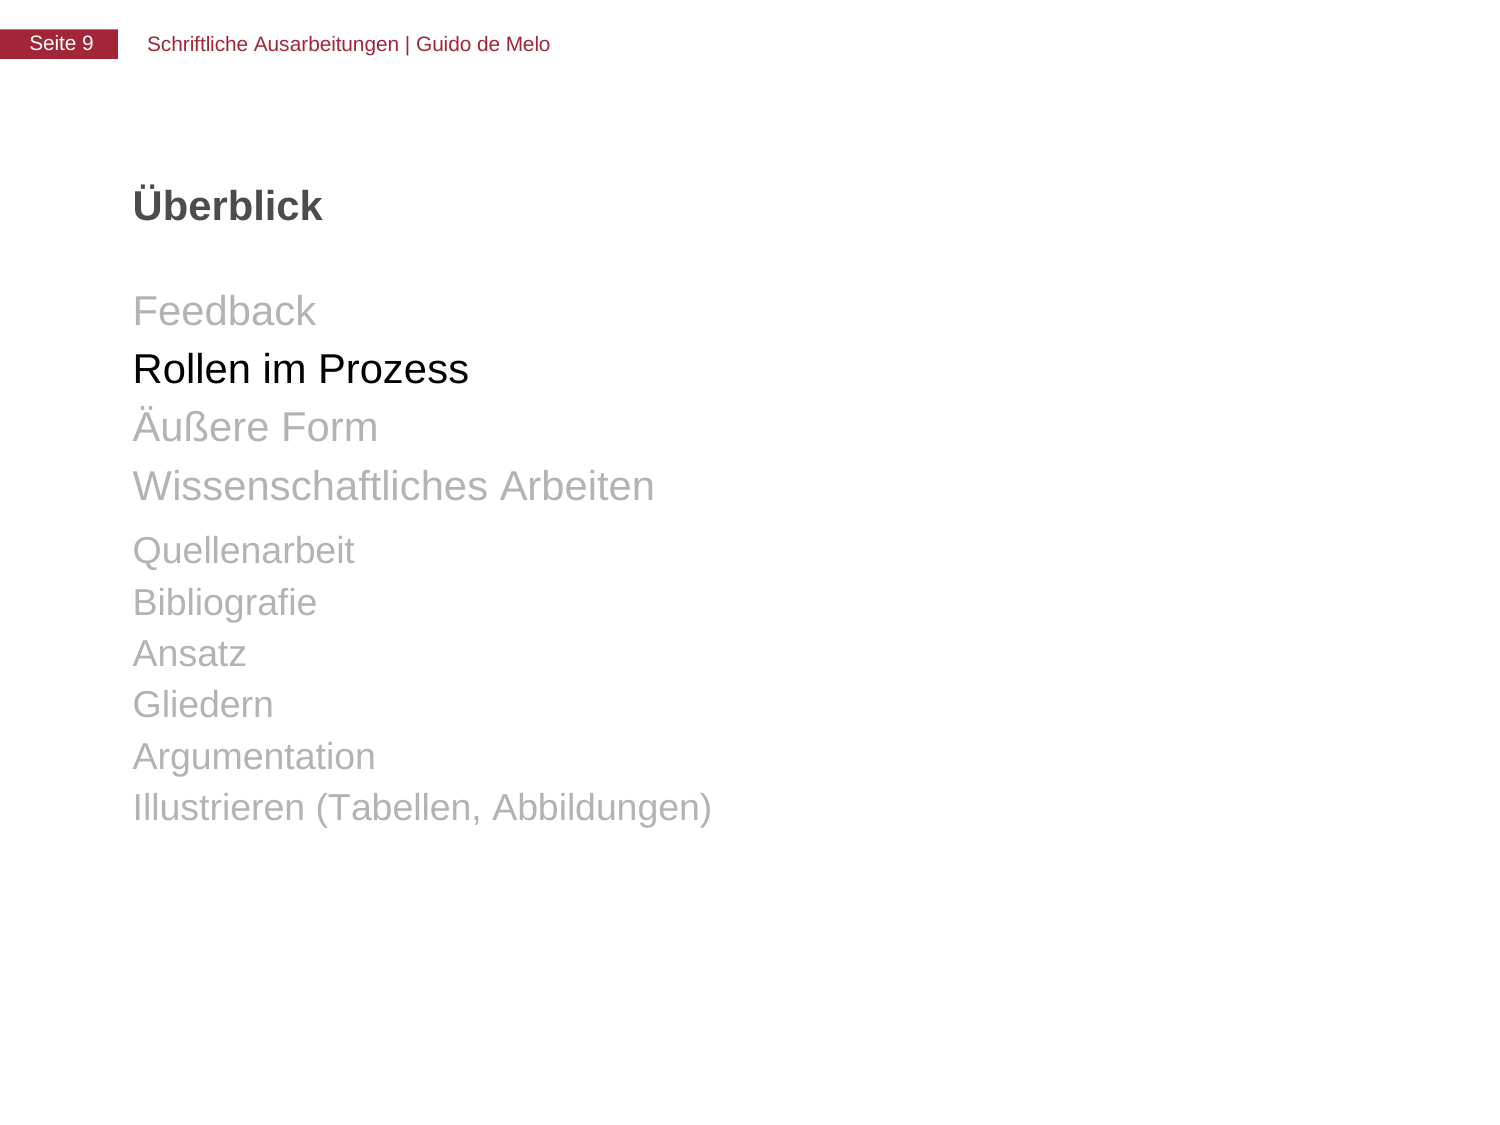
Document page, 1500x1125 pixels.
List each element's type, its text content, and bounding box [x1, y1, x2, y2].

title Überblick [132, 149, 1413, 258]
list Feedback Rollen im Prozess Äußere Form Wissenschaftliches Arbeiten Quellenarbeit Bibliografie Ansatz Gliedern Argumentation Illustrieren (Tabellen, Abbildungen) [132, 287, 1371, 888]
